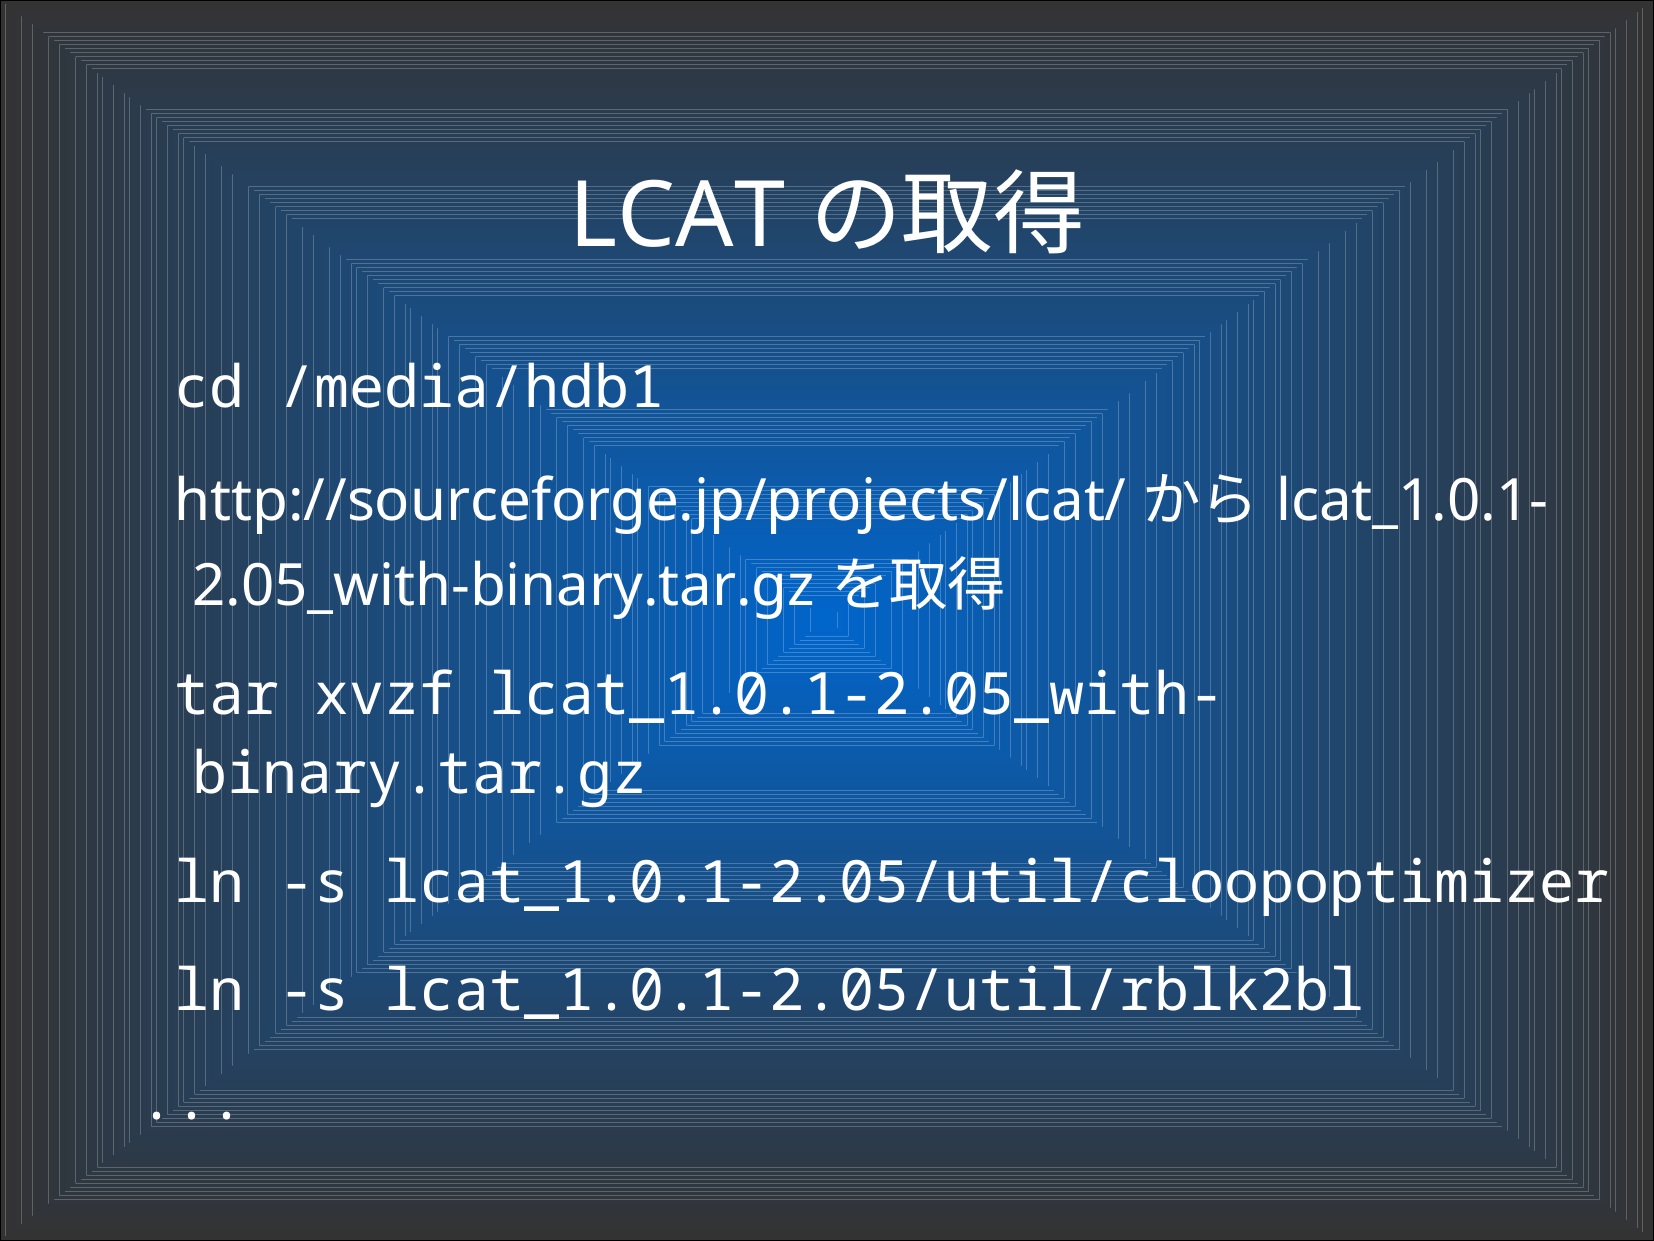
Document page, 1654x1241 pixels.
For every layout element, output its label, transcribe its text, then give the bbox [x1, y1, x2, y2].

title LCATの取得 [121, 102, 1534, 311]
list cd /media/hdb1 http://sourceforge.jp/projects/lcat/からlcat_1.0.1-2.05_with-binary.tar.gzを取得 tar xvzf lcat_1.0.1-2.05_with-binary.tar.gz ln -s lcat_1.0.1-2.05/util/cloopoptimizer ln -s lcat_1.0.1-2.05/util/rblk2bl ... [121, 344, 1637, 1127]
